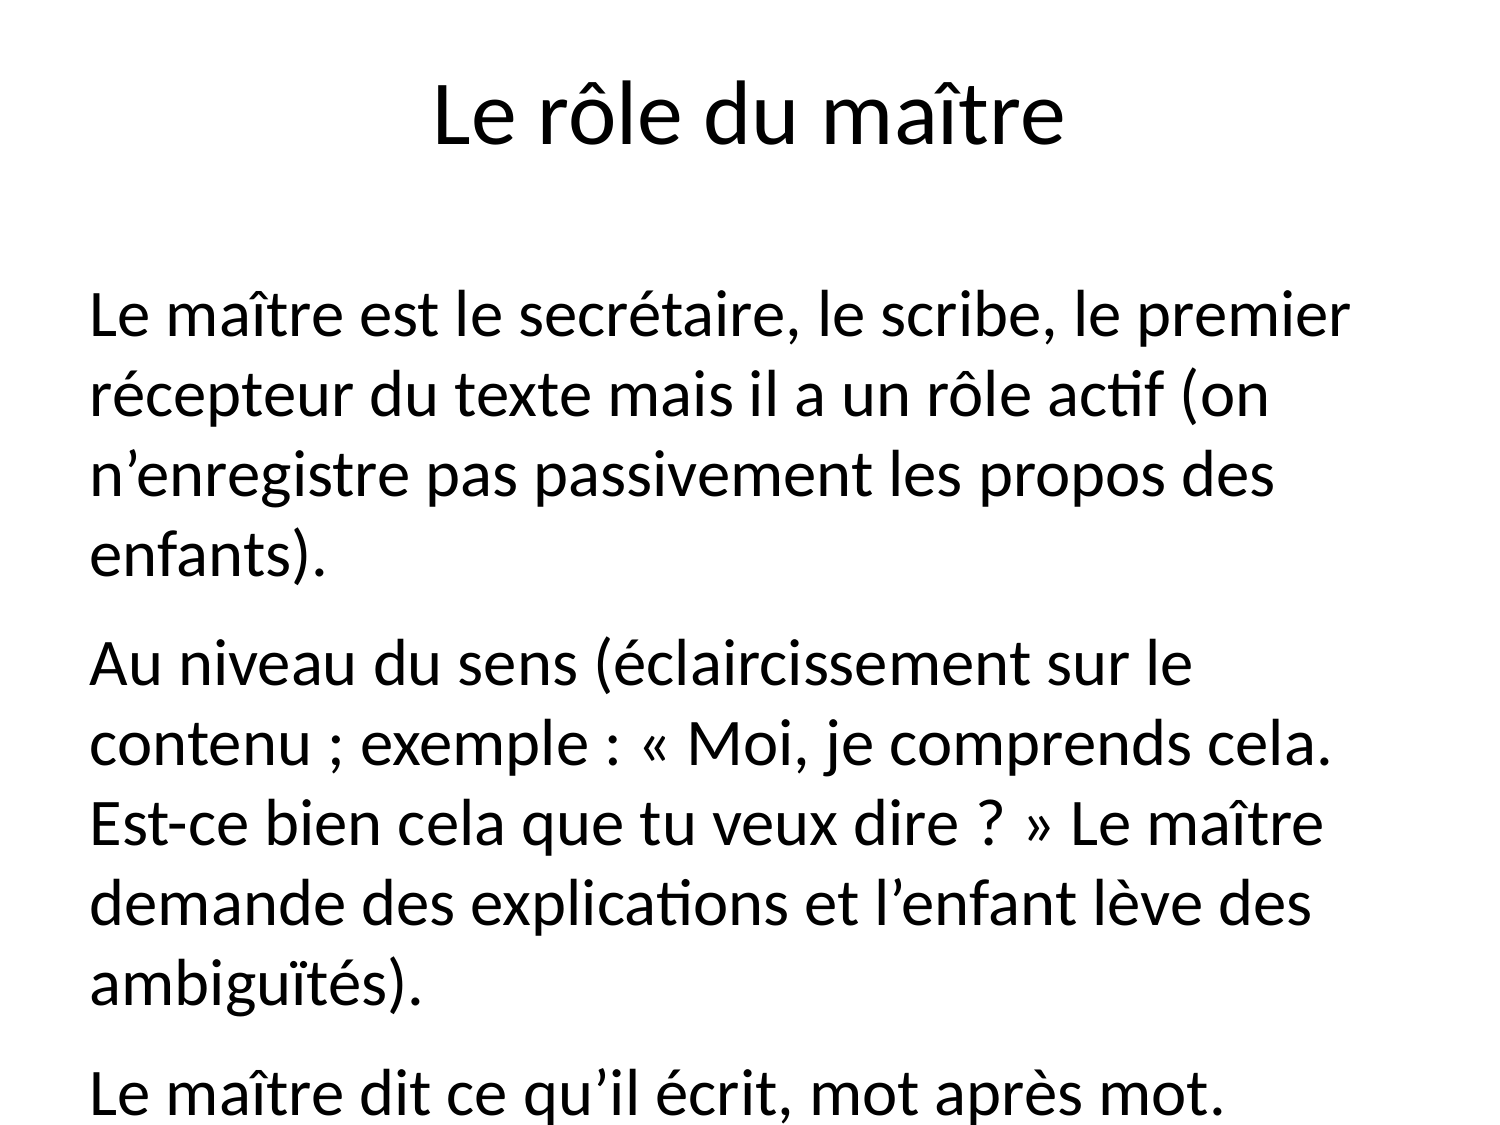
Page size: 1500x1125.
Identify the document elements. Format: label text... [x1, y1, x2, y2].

title Le rôle du maître [75, 45, 1425, 233]
list Le maître est le secrétaire, le scribe, le premier récepteur du texte mais il a un rôle actif (on n’enregistre pas passivement les propos des enfants). Au niveau du sens (éclaircissement sur le contenu ; exemple : « Moi, je comprends cela. Est-ce bien cela que tu veux dire ? » Le maître demande des explications et l’enfant lève des ambiguïtés). Le maître dit ce qu’il écrit, mot après mot. Le maître demande à l’enfant de ralentir son débit (ainsi l’enfant prend conscience de la différence entre les 2 énonciations, comprend que ce qui s’écrit peut se relire indéfiniment.) [75, 262, 1425, 1005]
